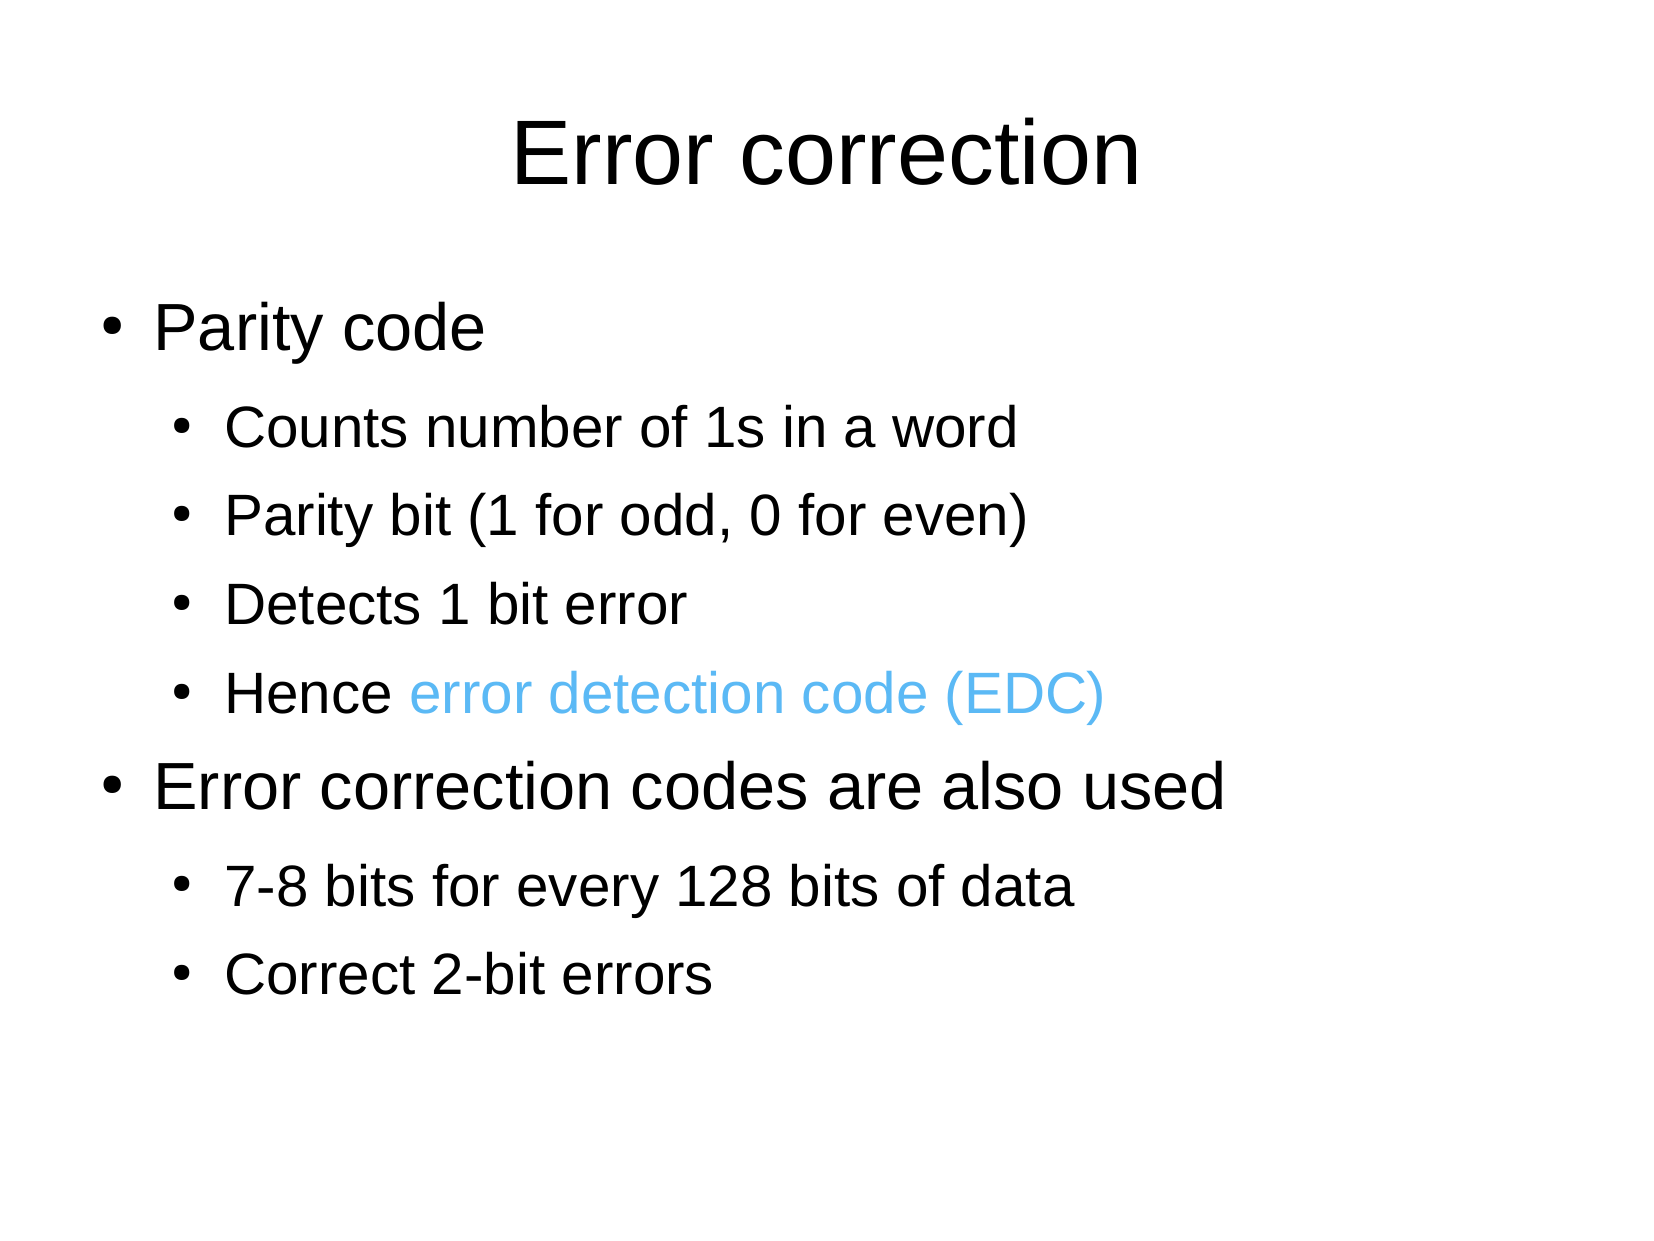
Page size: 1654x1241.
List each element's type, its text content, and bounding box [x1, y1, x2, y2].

list Parity code Counts number of 1s in a word Parity bit (1 for odd, 0 for even) Detects 1 bit error Hence error detection code (EDC) Error correction codes are also used 7-8 bits for every 128 bits of data Correct 2-bit errors [82, 290, 1571, 1010]
title Error correction [82, 49, 1571, 257]
